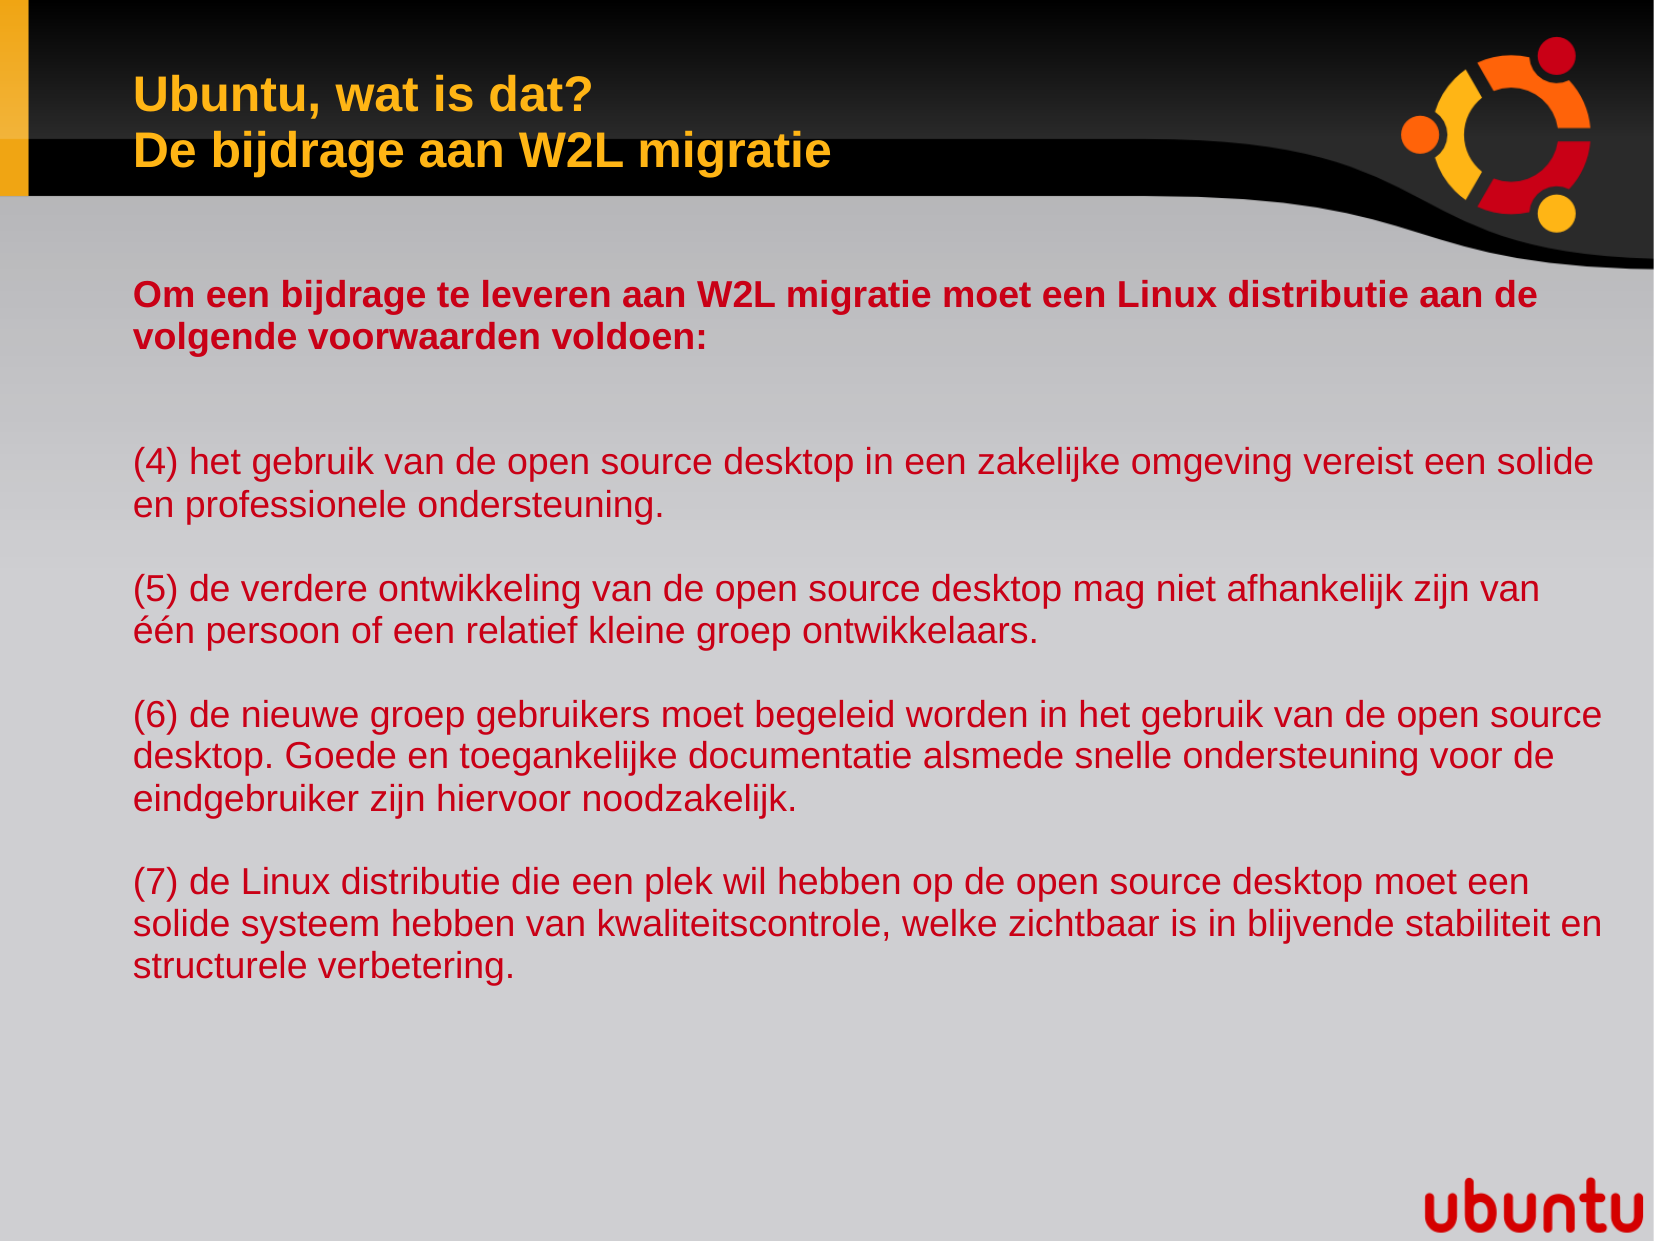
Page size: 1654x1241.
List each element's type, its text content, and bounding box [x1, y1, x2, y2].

text_box Om een bijdrage te leveren aan W2L migratie moet een Linux distributie aan de volgende voorwaarden voldoen: (4) het gebruik van de open source desktop in een zakelijke omgeving vereist een solide en professionele ondersteuning. (5) de verdere ontwikkeling van de open source desktop mag niet afhankelijk zijn van één persoon of een relatief kleine groep ontwikkelaars. (6) de nieuwe groep gebruikers moet begeleid worden in het gebruik van de open source desktop. Goede en toegankelijke documentatie alsmede snelle ondersteuning voor de eindgebruiker zijn hiervoor noodzakelijk. (7) de Linux distributie die een plek wil hebben op de open source desktop moet een solide systeem hebben van kwaliteitscontrole, welke zichtbaar is in blijvende stabiliteit en structurele verbetering. [118, 265, 1625, 999]
text_box Ubuntu, wat is dat? De bijdrage aan W2L migratie [118, 59, 1093, 188]
picture [0, 0, 1654, 1241]
